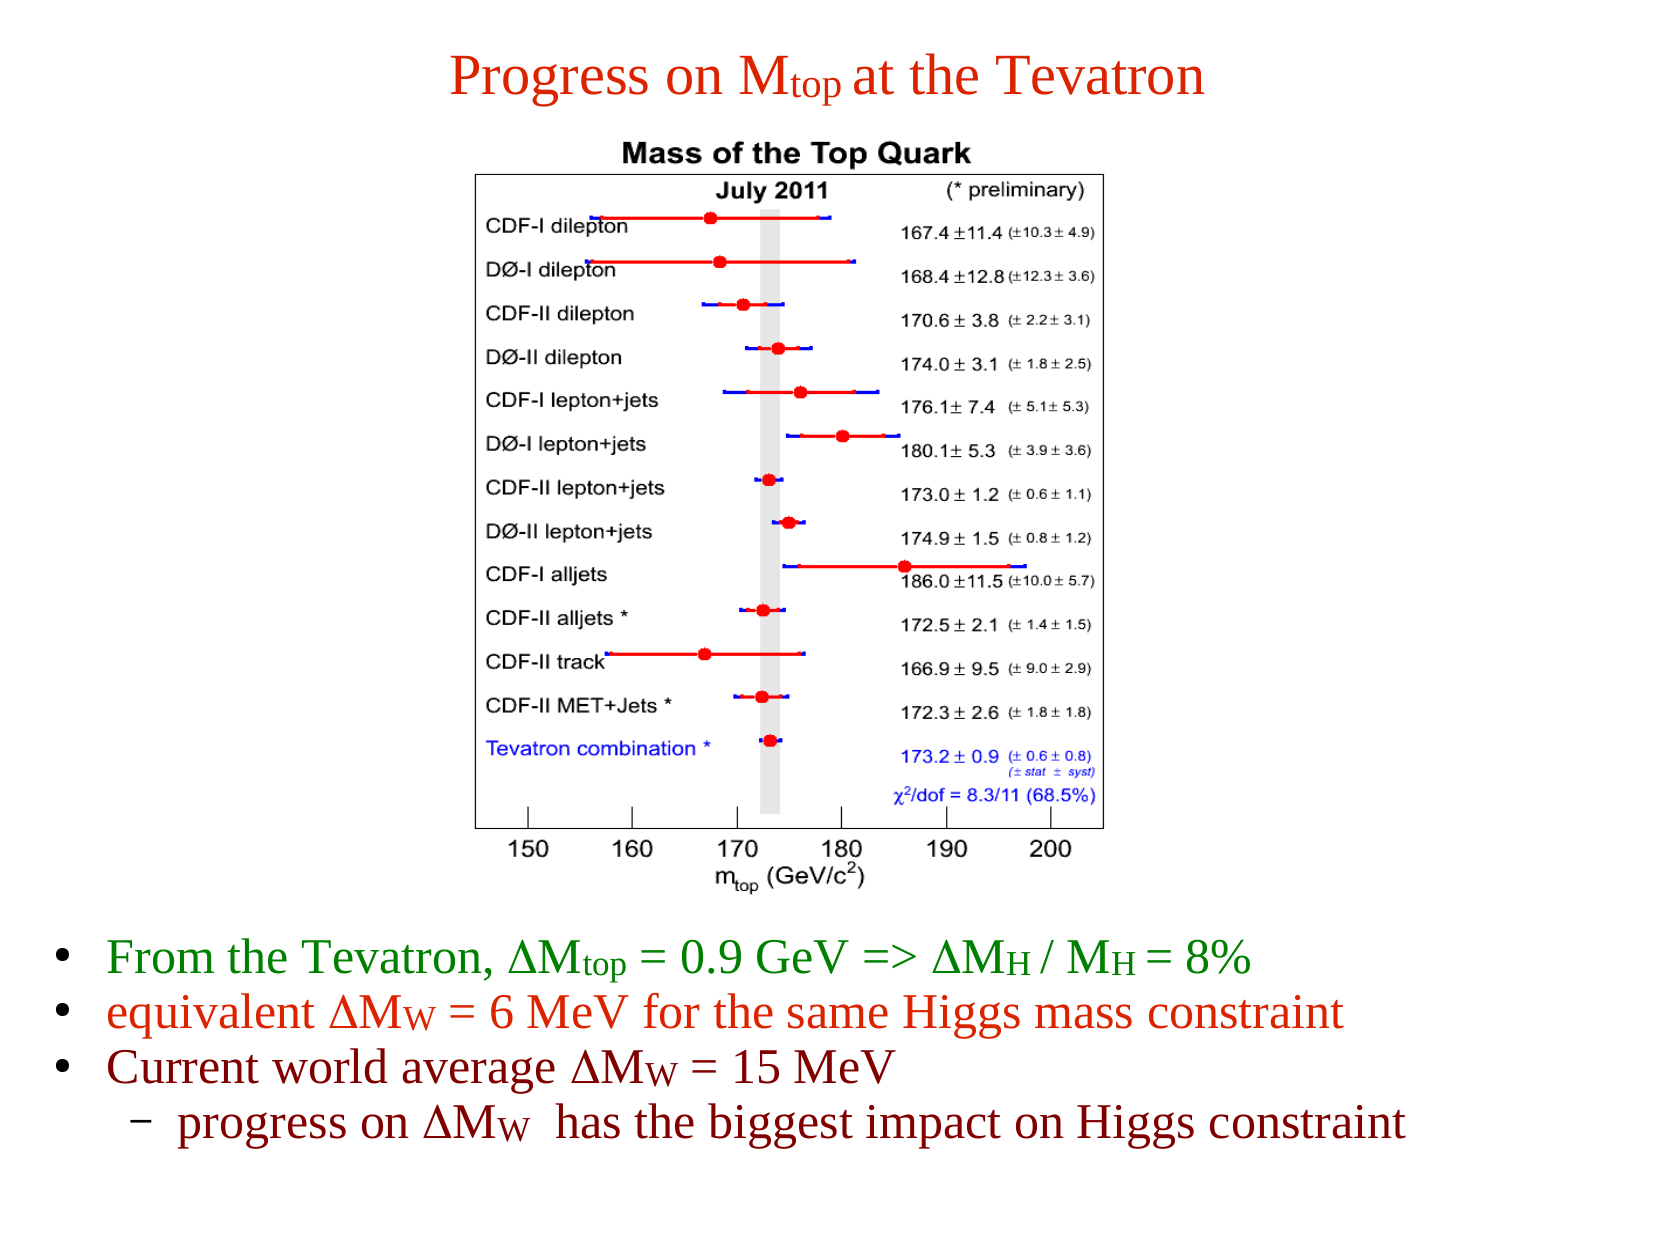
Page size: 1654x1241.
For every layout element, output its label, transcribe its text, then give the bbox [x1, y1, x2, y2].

list From the Tevatron, ΔMtop = 0.9 GeV => ΔMH / MH = 8% equivalent ΔMW = 6 MeV for the same Higgs mass constraint Current world average ΔMW = 15 MeV progress on ΔMW has the biggest impact on Higgs constraint [36, 928, 1642, 1241]
title Progress on Mtop at the Tevatron [121, 8, 1534, 141]
picture [441, 128, 1138, 907]
